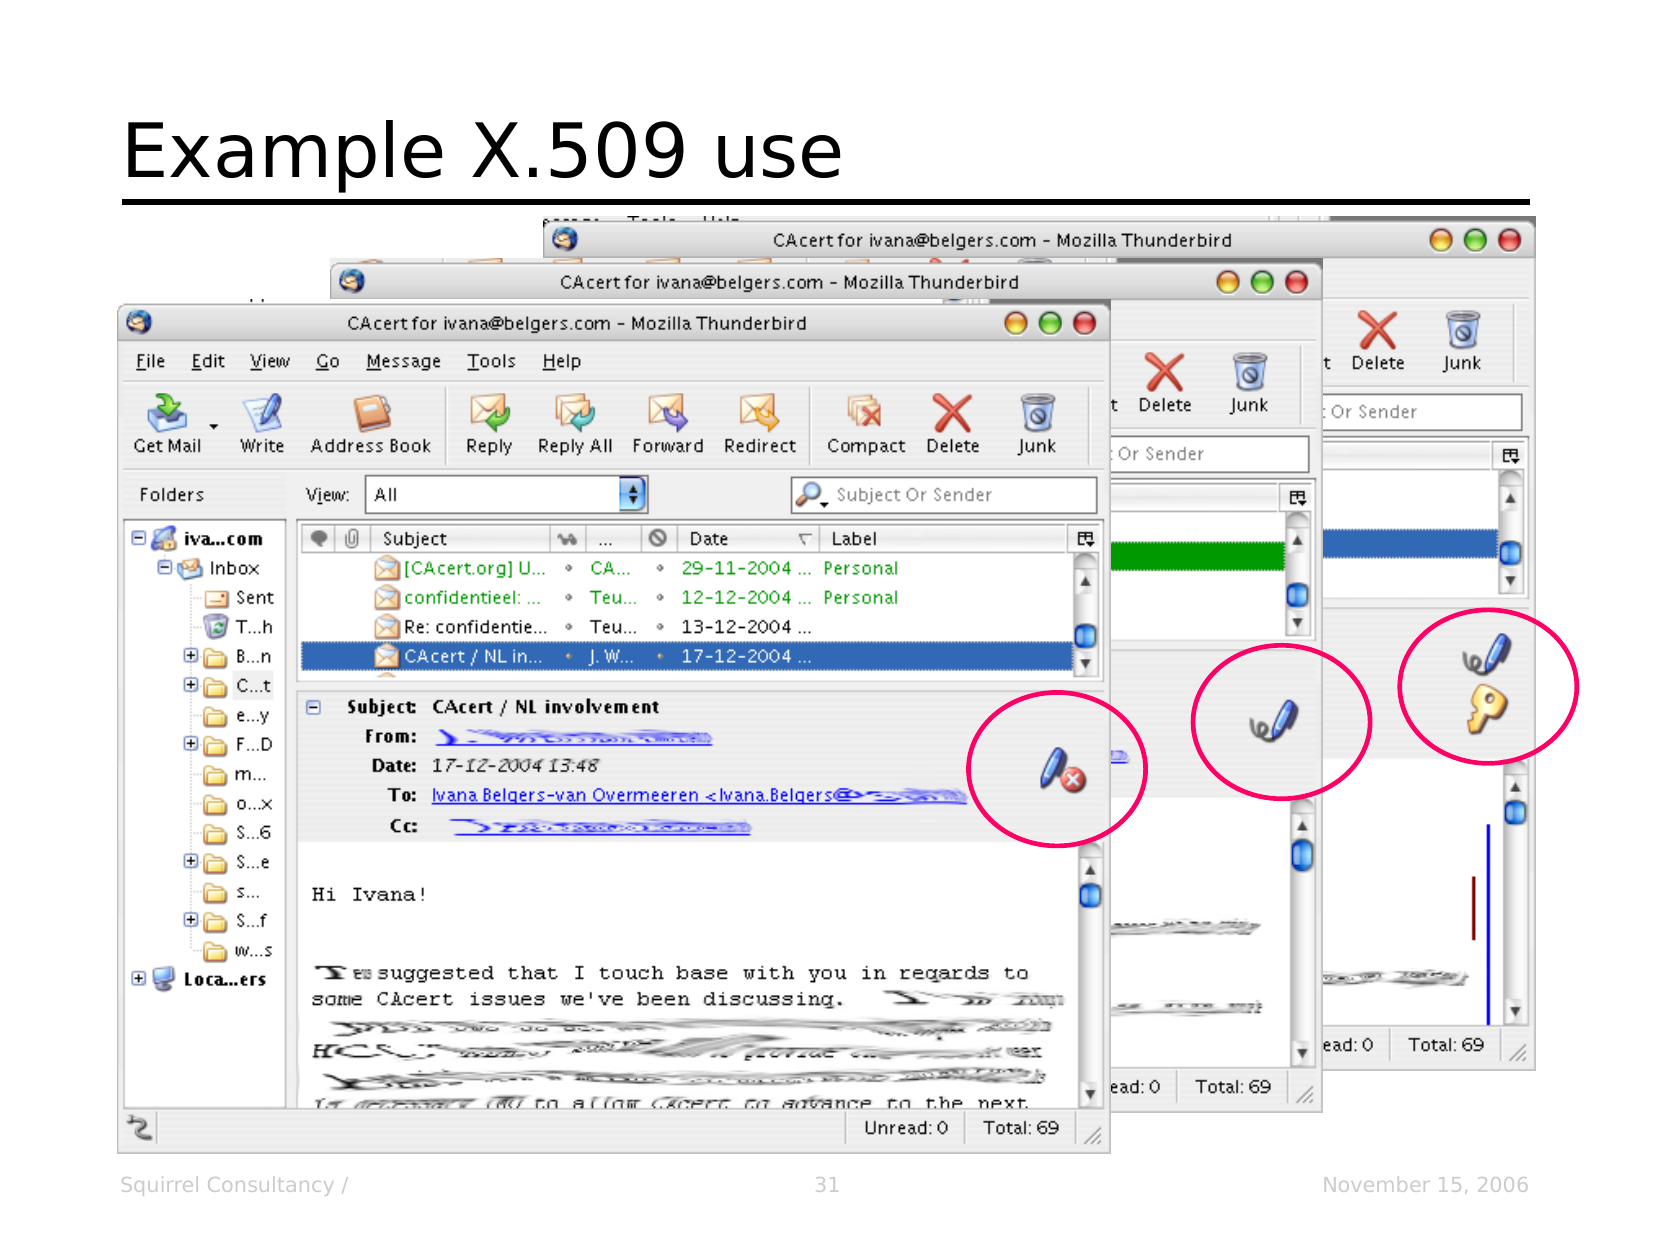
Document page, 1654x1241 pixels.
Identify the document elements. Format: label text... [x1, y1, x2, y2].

title Example X.509 use [121, 102, 1534, 200]
picture [117, 216, 1536, 1154]
picture [1403, 613, 1536, 760]
